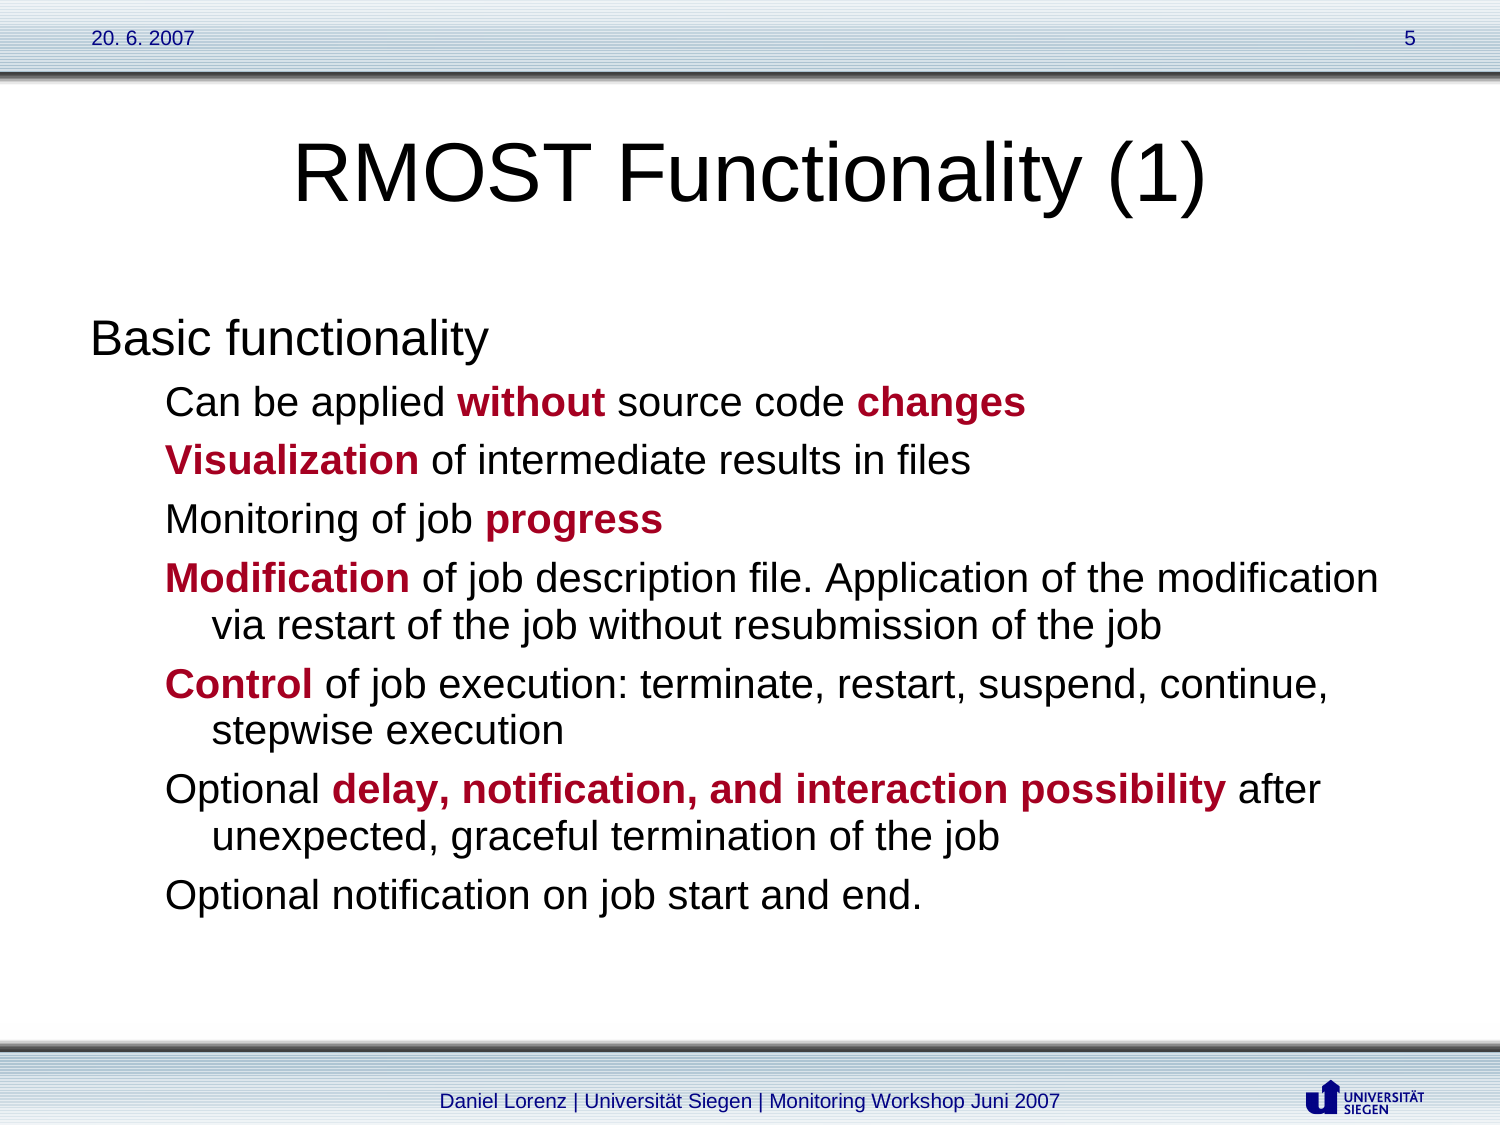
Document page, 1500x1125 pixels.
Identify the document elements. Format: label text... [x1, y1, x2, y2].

list Basic functionality Can be applied without source code changes Visualization of intermediate results in files Monitoring of job progress Modification of job description file. Application of the modification via restart of the job without resubmission of the job Control of job execution: terminate, restart, suspend, continue, stepwise execution Optional delay, notification, and interaction possibility after unexpected, graceful termination of the job Optional notification on job start and end. [75, 302, 1426, 1005]
picture [0, 1023, 1500, 1125]
picture [0, 0, 1500, 102]
title RMOST Functionality (1) [76, 90, 1425, 256]
